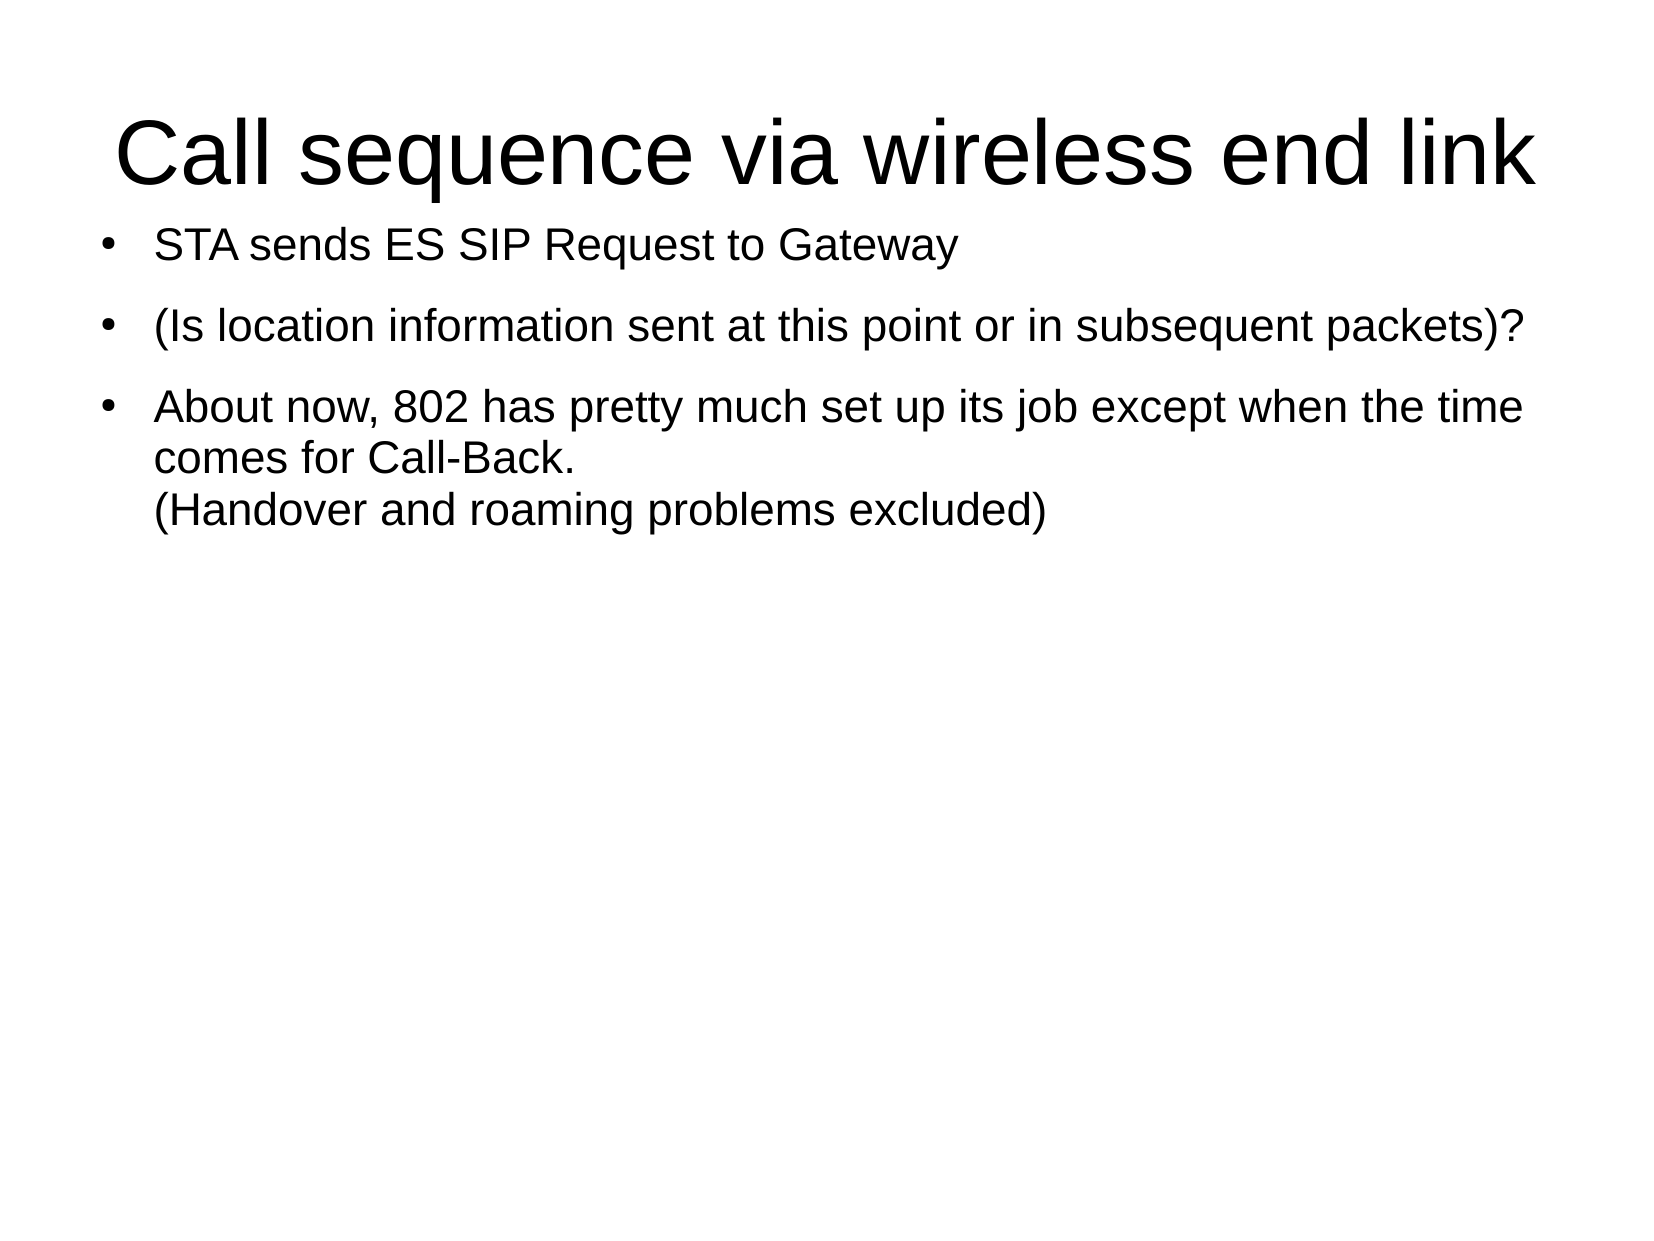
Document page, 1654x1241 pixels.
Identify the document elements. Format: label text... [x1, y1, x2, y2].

list STA sends ES SIP Request to Gateway (Is location information sent at this point or in subsequent packets)? About now, 802 has pretty much set up its job except when the time comes for Call-Back. (Handover and roaming problems excluded) [82, 219, 1571, 1201]
title Call sequence via wireless end link [82, 56, 1571, 219]
